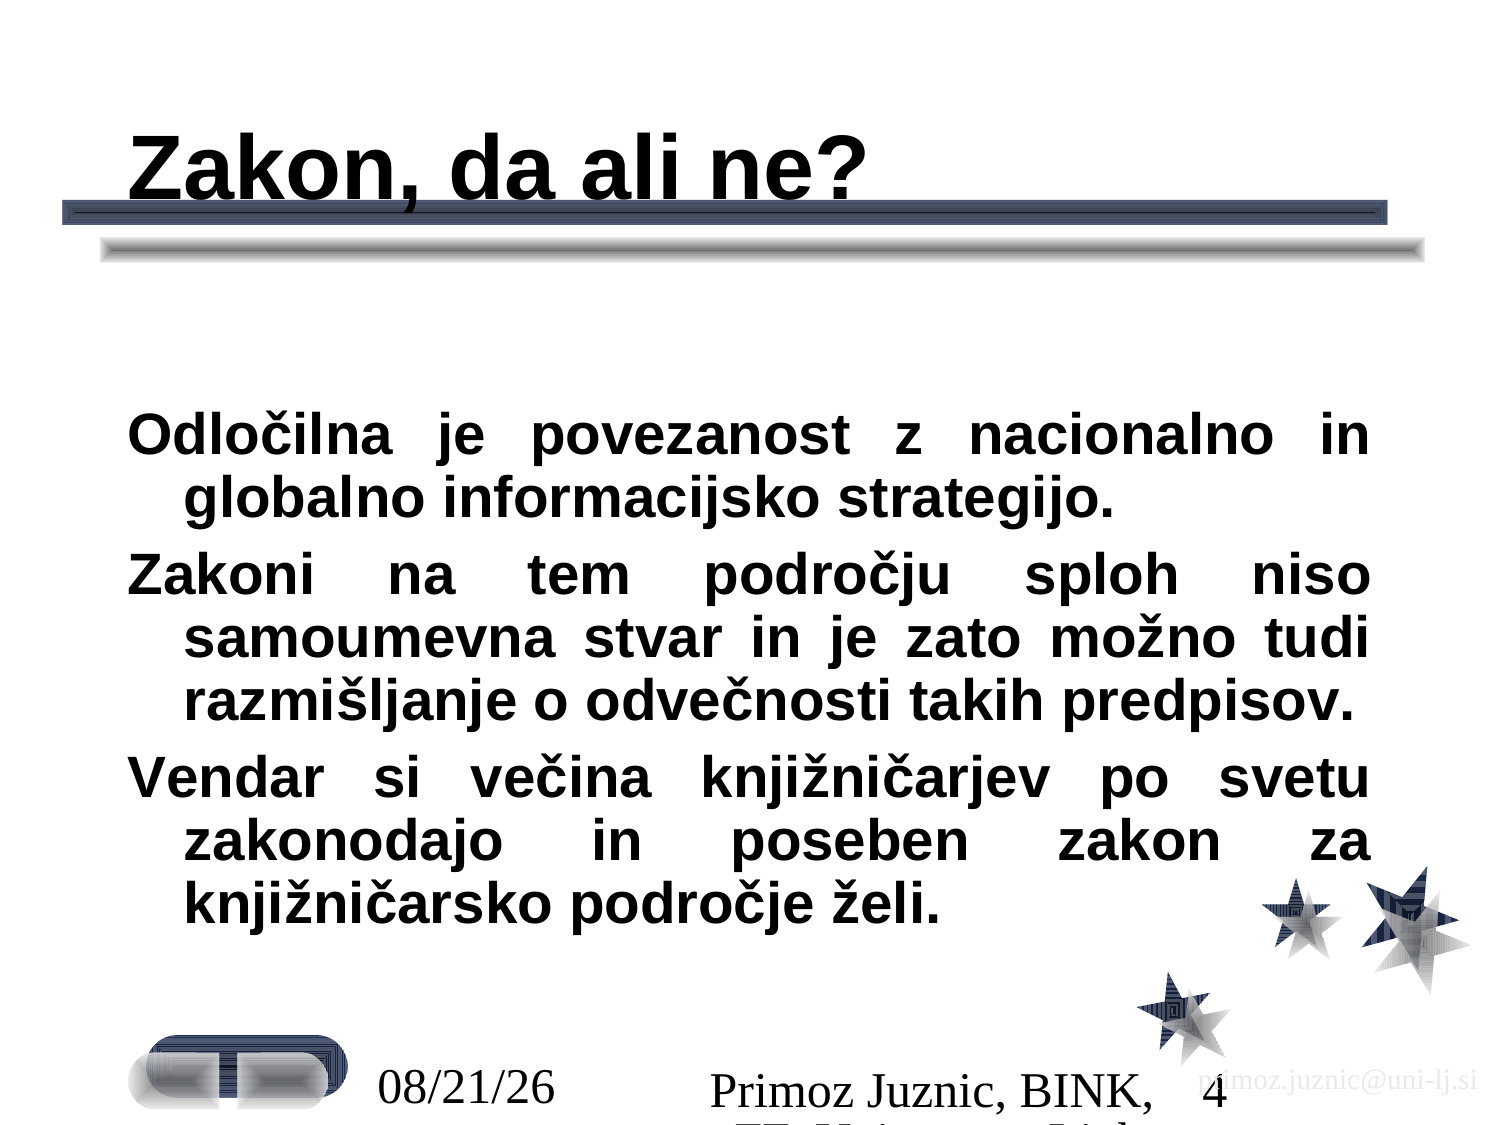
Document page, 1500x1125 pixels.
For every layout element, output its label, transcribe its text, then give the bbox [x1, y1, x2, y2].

list Odločilna je povezanost z nacionalno in globalno informacijsko strategijo. Zakoni na tem področju sploh niso samoumevna stvar in je zato možno tudi razmišljanje o odvečnosti takih predpisov. Vendar si večina knjižničarjev po svetu zakonodajo in poseben zakon za knjižničarsko področje želi. [112, 312, 1388, 988]
title Zakon, da ali ne? [112, 37, 1388, 225]
